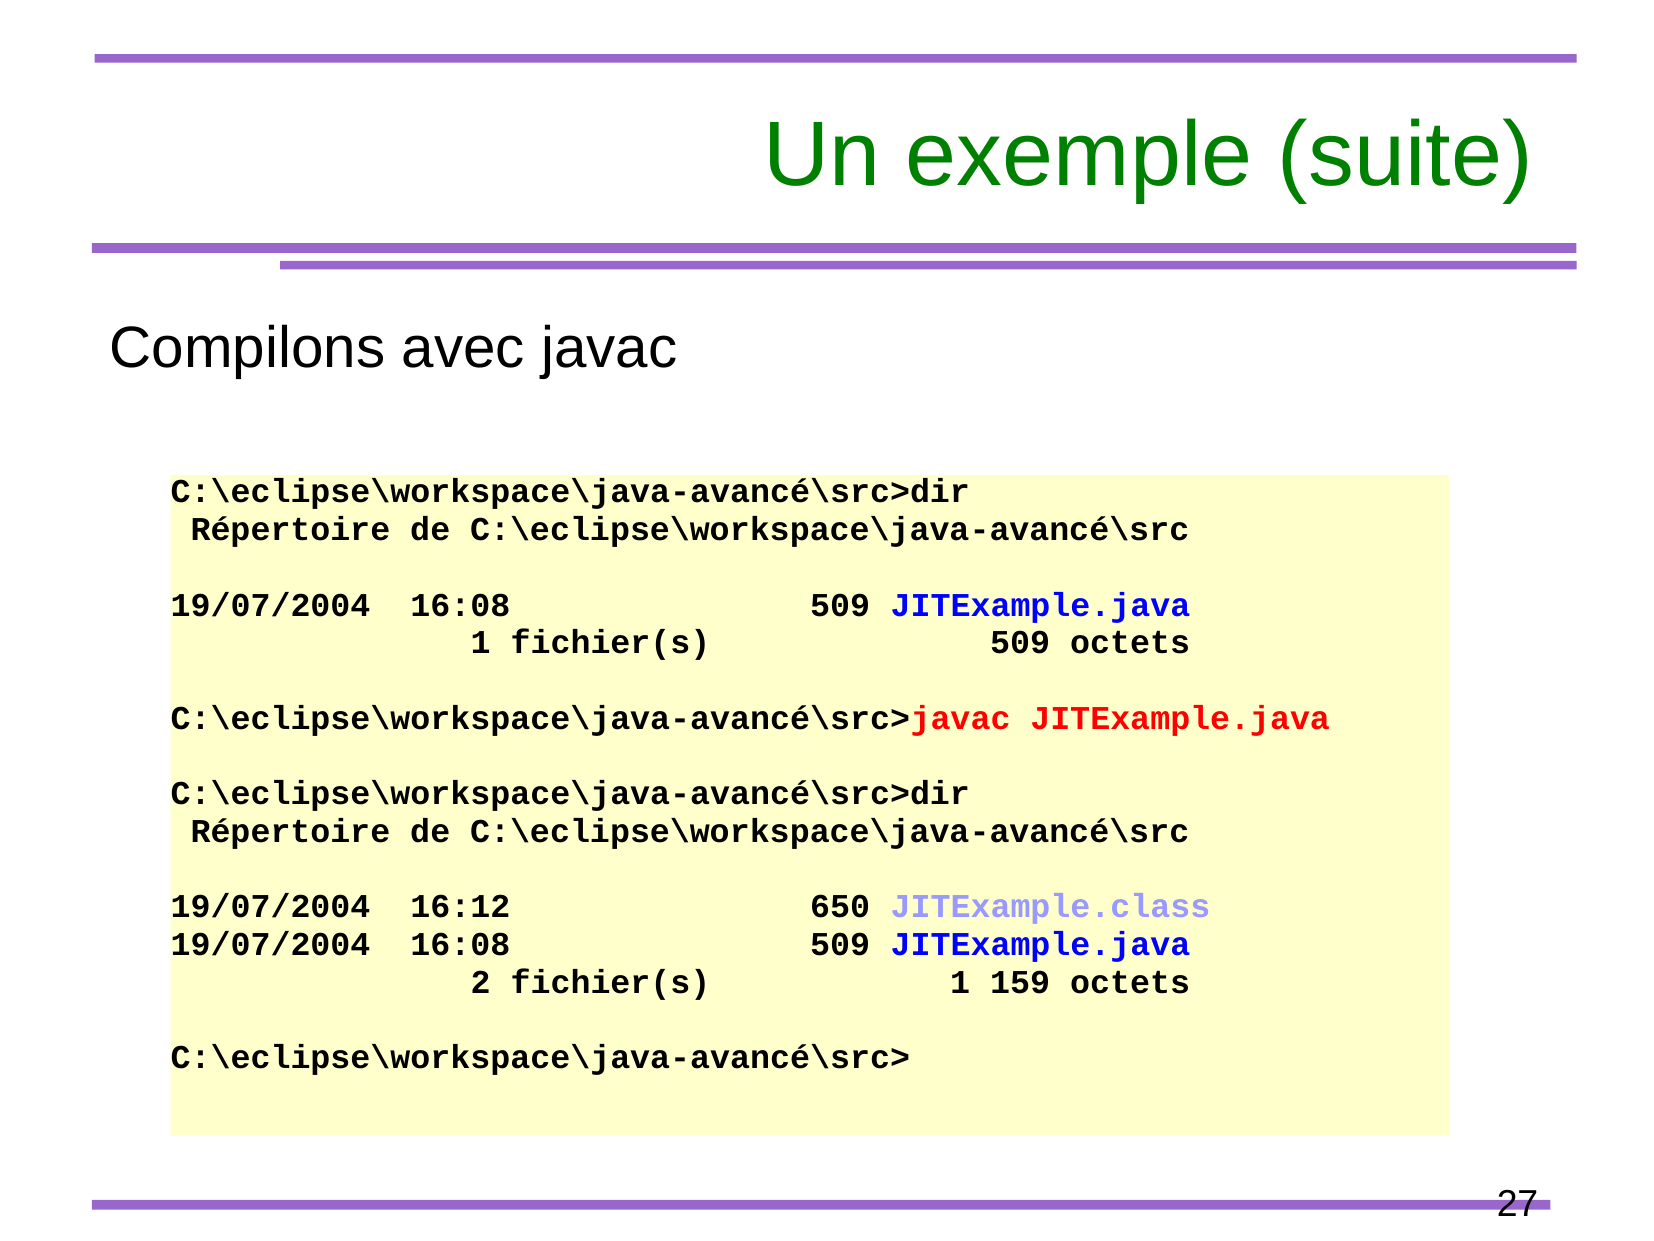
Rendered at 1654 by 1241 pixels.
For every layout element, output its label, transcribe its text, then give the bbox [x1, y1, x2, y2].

list Compilons avec javac [92, 315, 1563, 1163]
title Un exemple (suite) [121, 49, 1534, 257]
text_box C:\eclipse\workspace\java-avancé\src>dir Répertoire de C:\eclipse\workspace\java-avancé\src 19/07/2004 16:08 509 JITExample.java 1 fichier(s) 509 octets C:\eclipse\workspace\java-avancé\src>javac JITExample.java C:\eclipse\workspace\java-avancé\src>dir Répertoire de C:\eclipse\workspace\java-avancé\src 19/07/2004 16:12 650 JITExample.class 19/07/2004 16:08 509 JITExample.java 2 fichier(s) 1 159 octets C:\eclipse\workspace\java-avancé\src> [170, 475, 1450, 1136]
